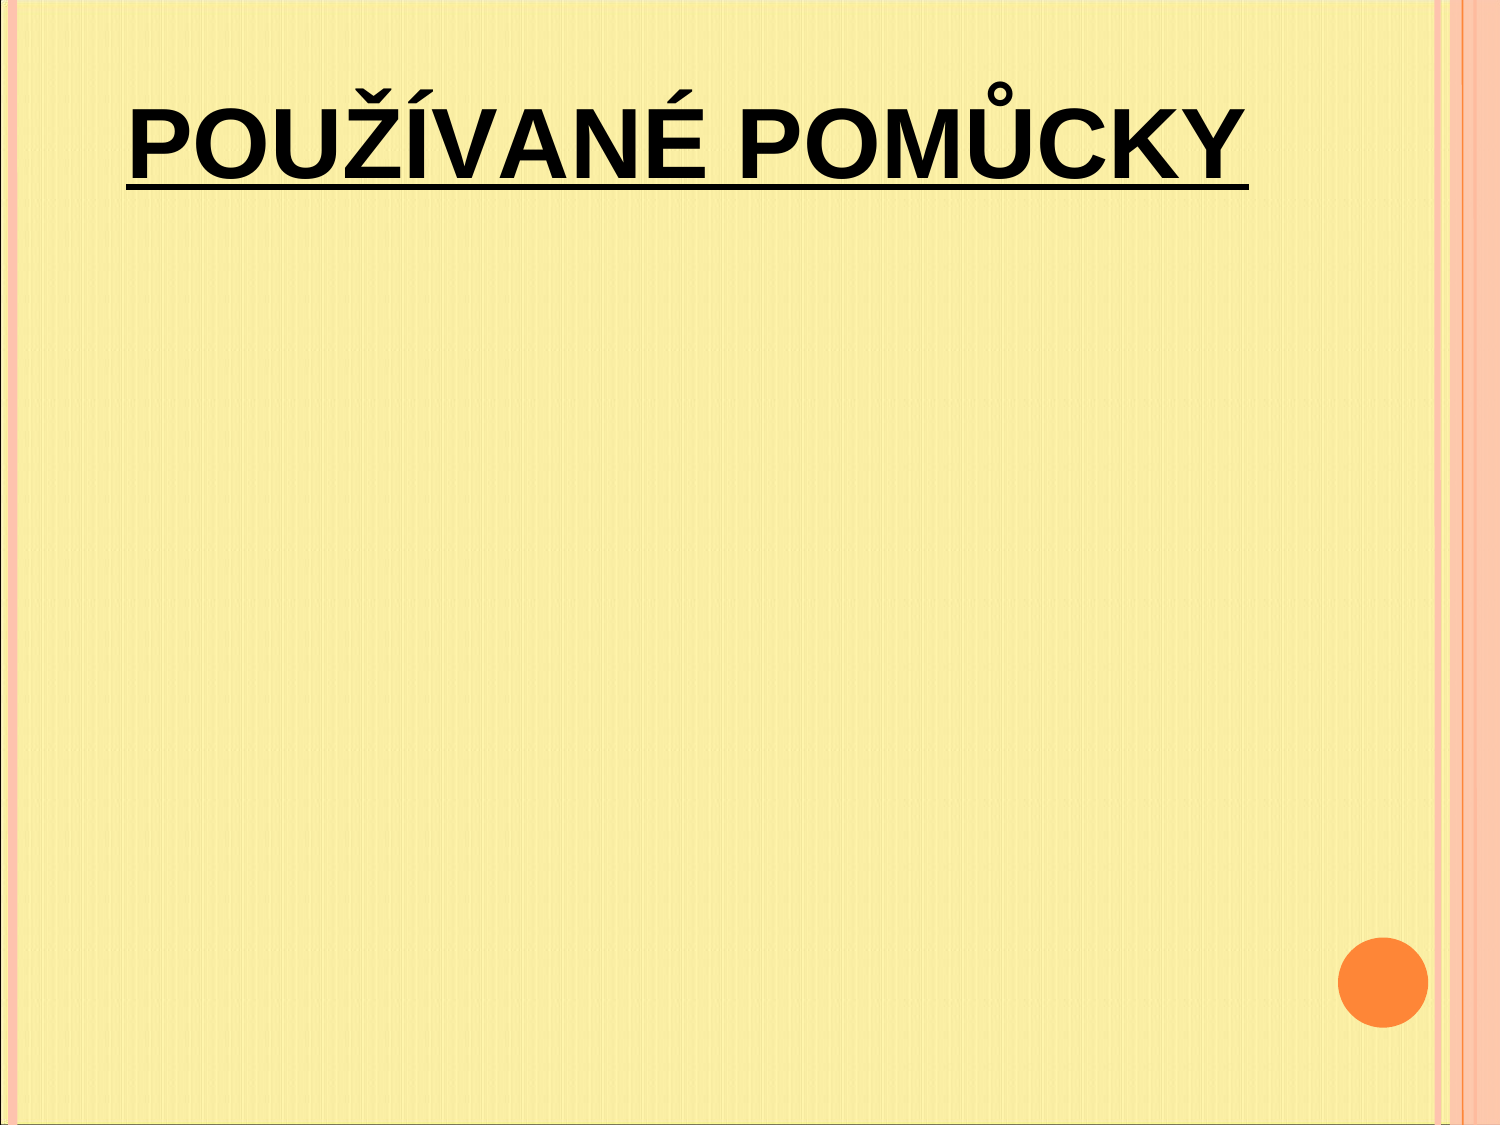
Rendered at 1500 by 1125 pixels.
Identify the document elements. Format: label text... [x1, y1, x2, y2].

text_box POUŽÍVANÉ POMŮCKY [74, 45, 1300, 233]
picture [18, 0, 1434, 1125]
picture [0, 0, 8, 1125]
picture [1441, 0, 1449, 1125]
